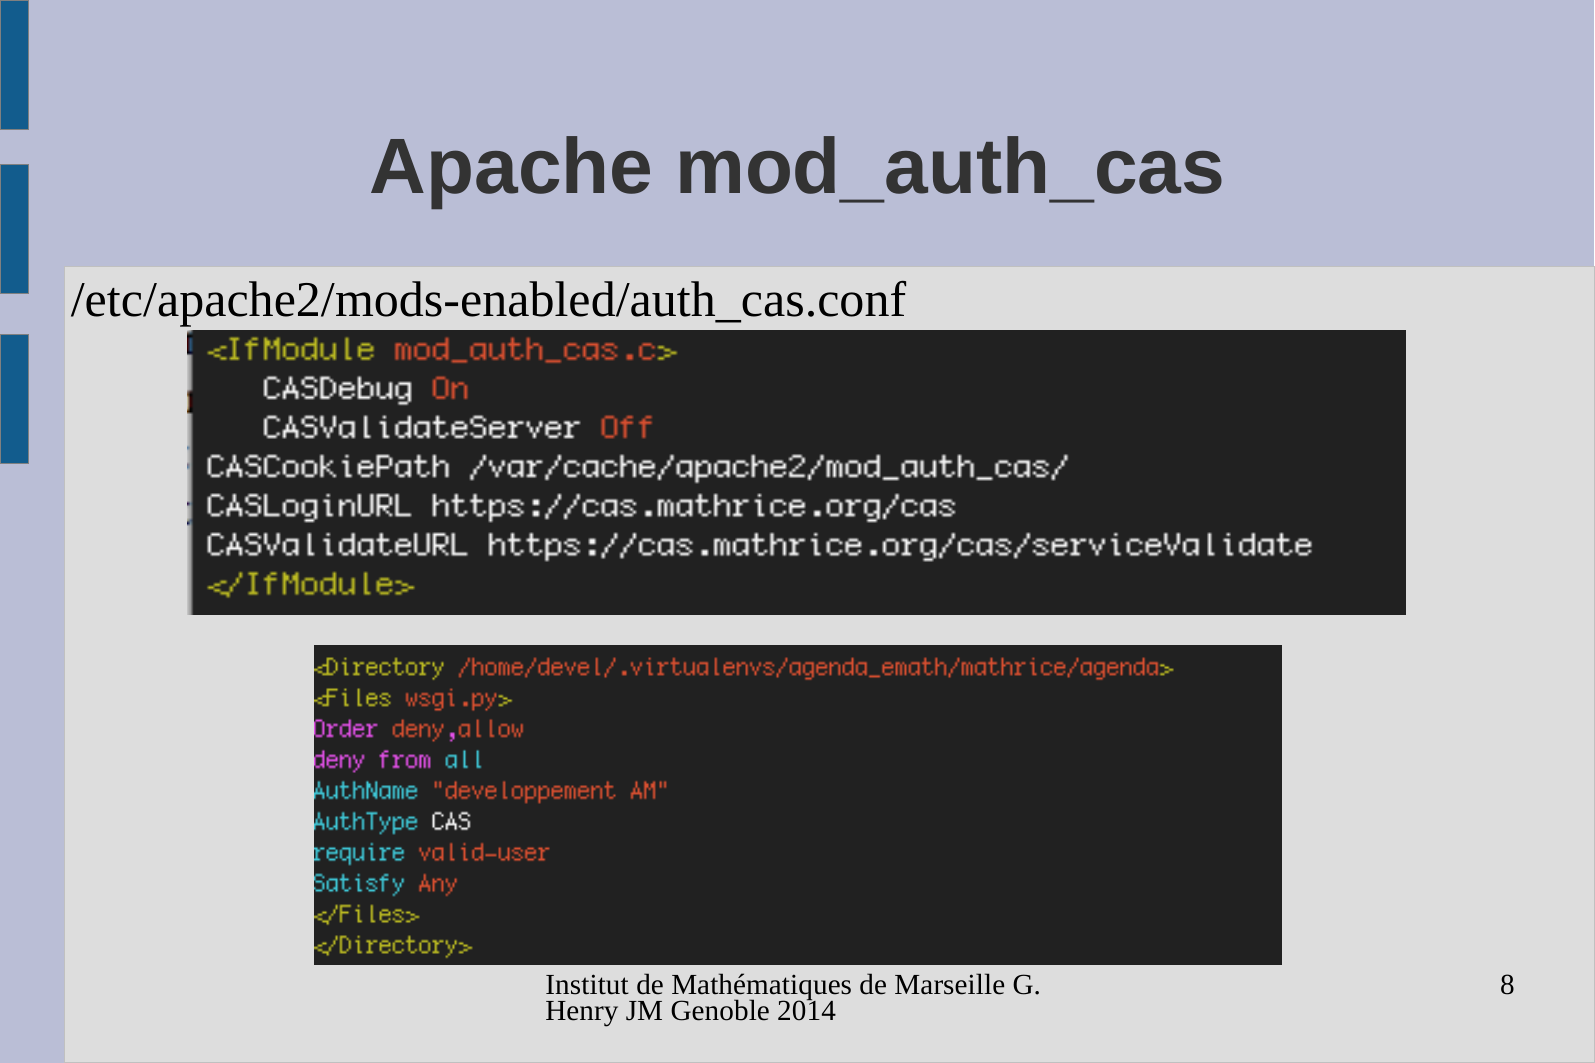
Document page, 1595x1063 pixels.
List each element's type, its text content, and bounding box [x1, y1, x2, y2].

text_box /etc/apache2/mods-enabled/auth_cas.conf [70, 271, 906, 327]
title Apache mod_auth_cas [117, 78, 1479, 256]
picture [314, 645, 1282, 965]
picture [187, 330, 1406, 615]
